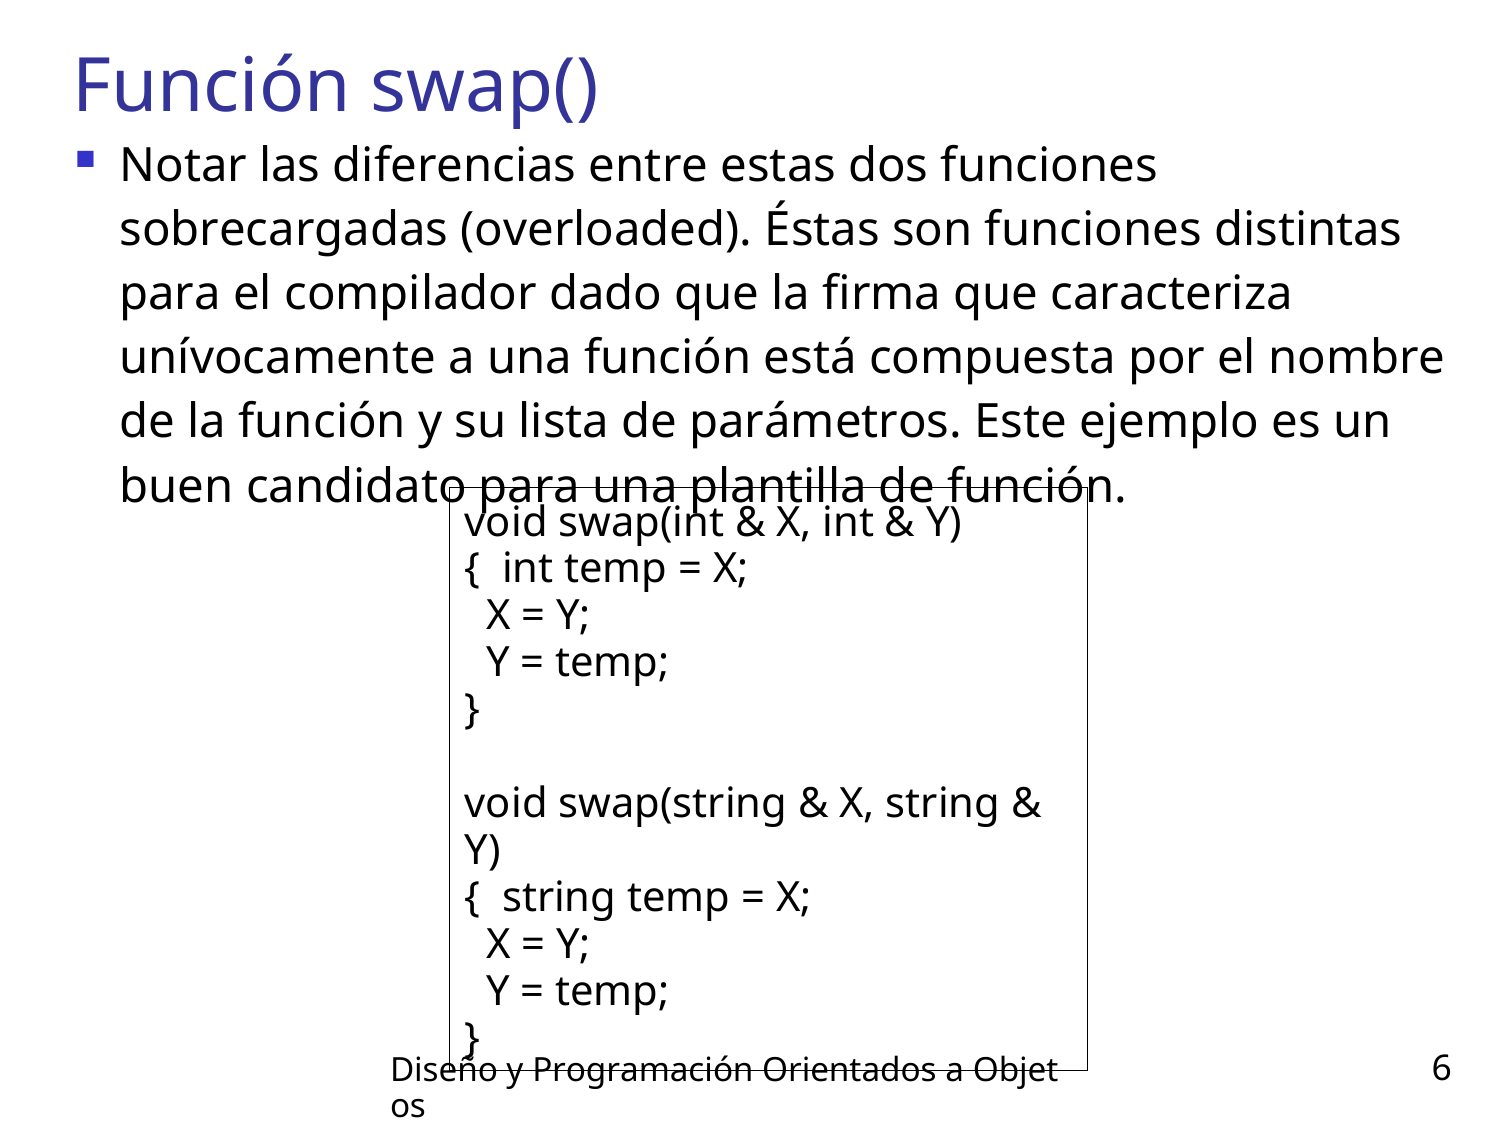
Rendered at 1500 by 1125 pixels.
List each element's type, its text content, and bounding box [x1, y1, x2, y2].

list Notar las diferencias entre estas dos funciones sobrecargadas (overloaded). Éstas son funciones distintas para el compilador dado que la firma que caracteriza unívocamente a una función está compuesta por el nombre de la función y su lista de parámetros. Este ejemplo es un buen candidato para una plantilla de función. [75, 130, 1462, 524]
text_box void swap(int & X, int & Y)‏ { int temp = X; X = Y; Y = temp; } void swap(string & X, string & Y)‏ { string temp = X; X = Y; Y = temp; } [449, 524, 1088, 1071]
title Función swap()‏ [72, 1, 1463, 164]
